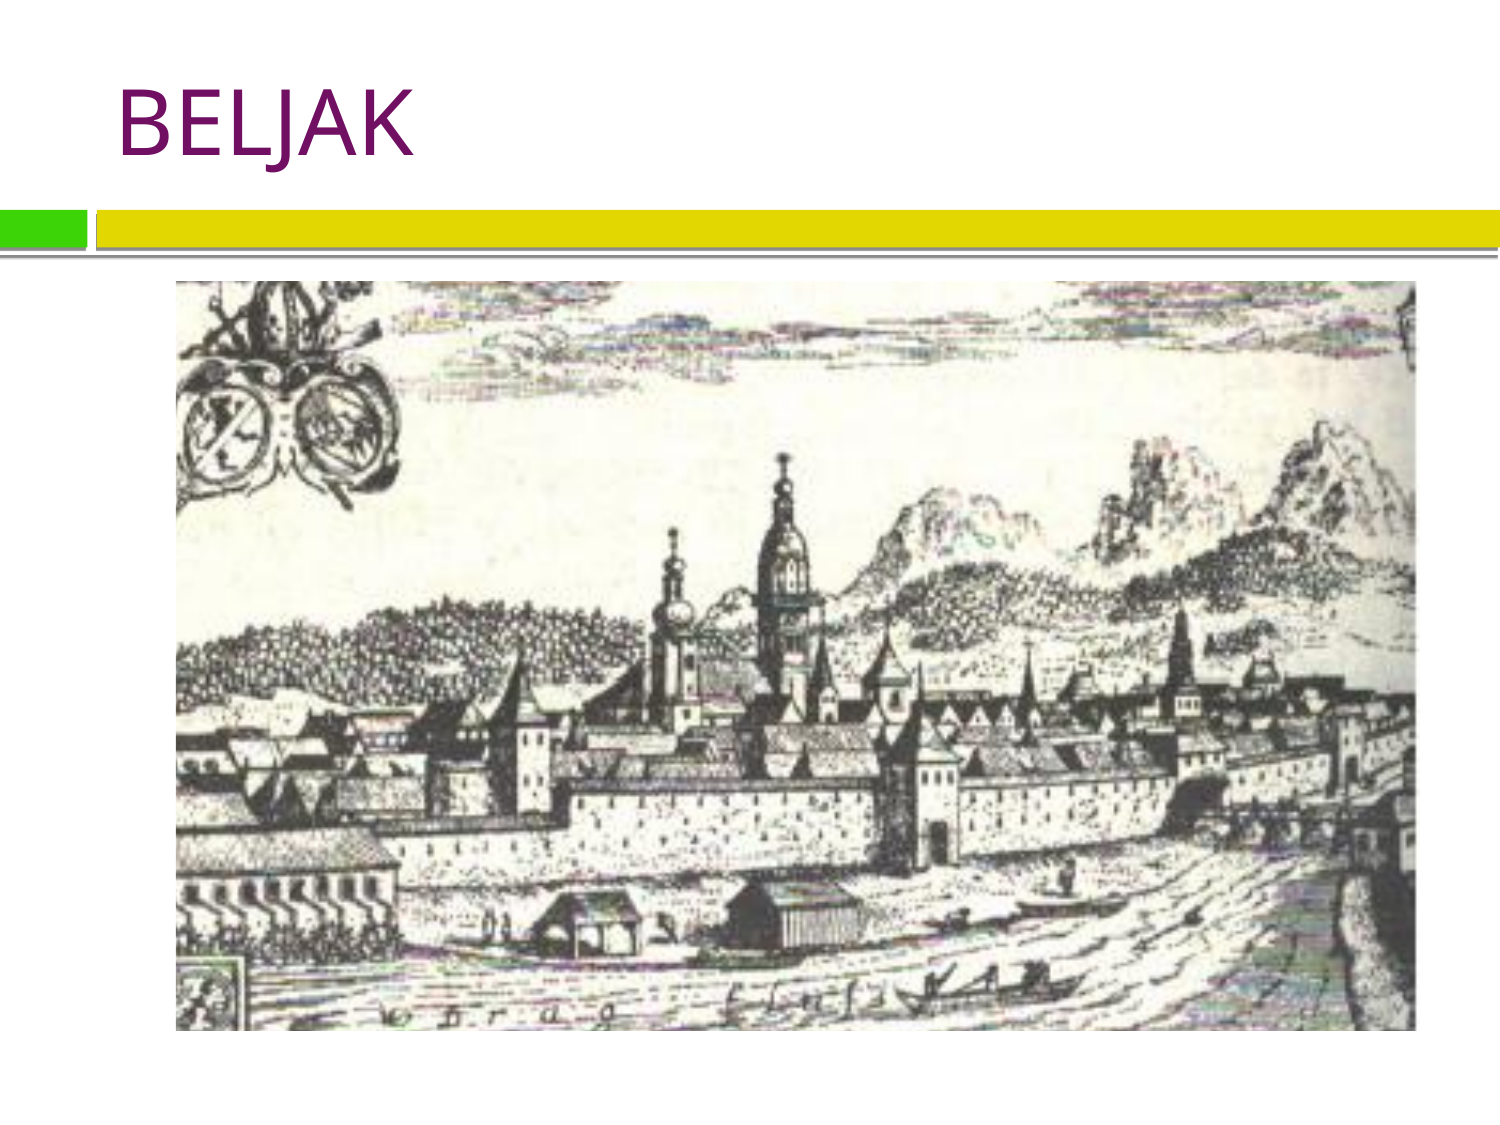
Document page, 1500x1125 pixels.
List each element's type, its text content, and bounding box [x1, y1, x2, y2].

picture [175, 281, 1420, 1031]
title BELJAK [99, 37, 1438, 200]
